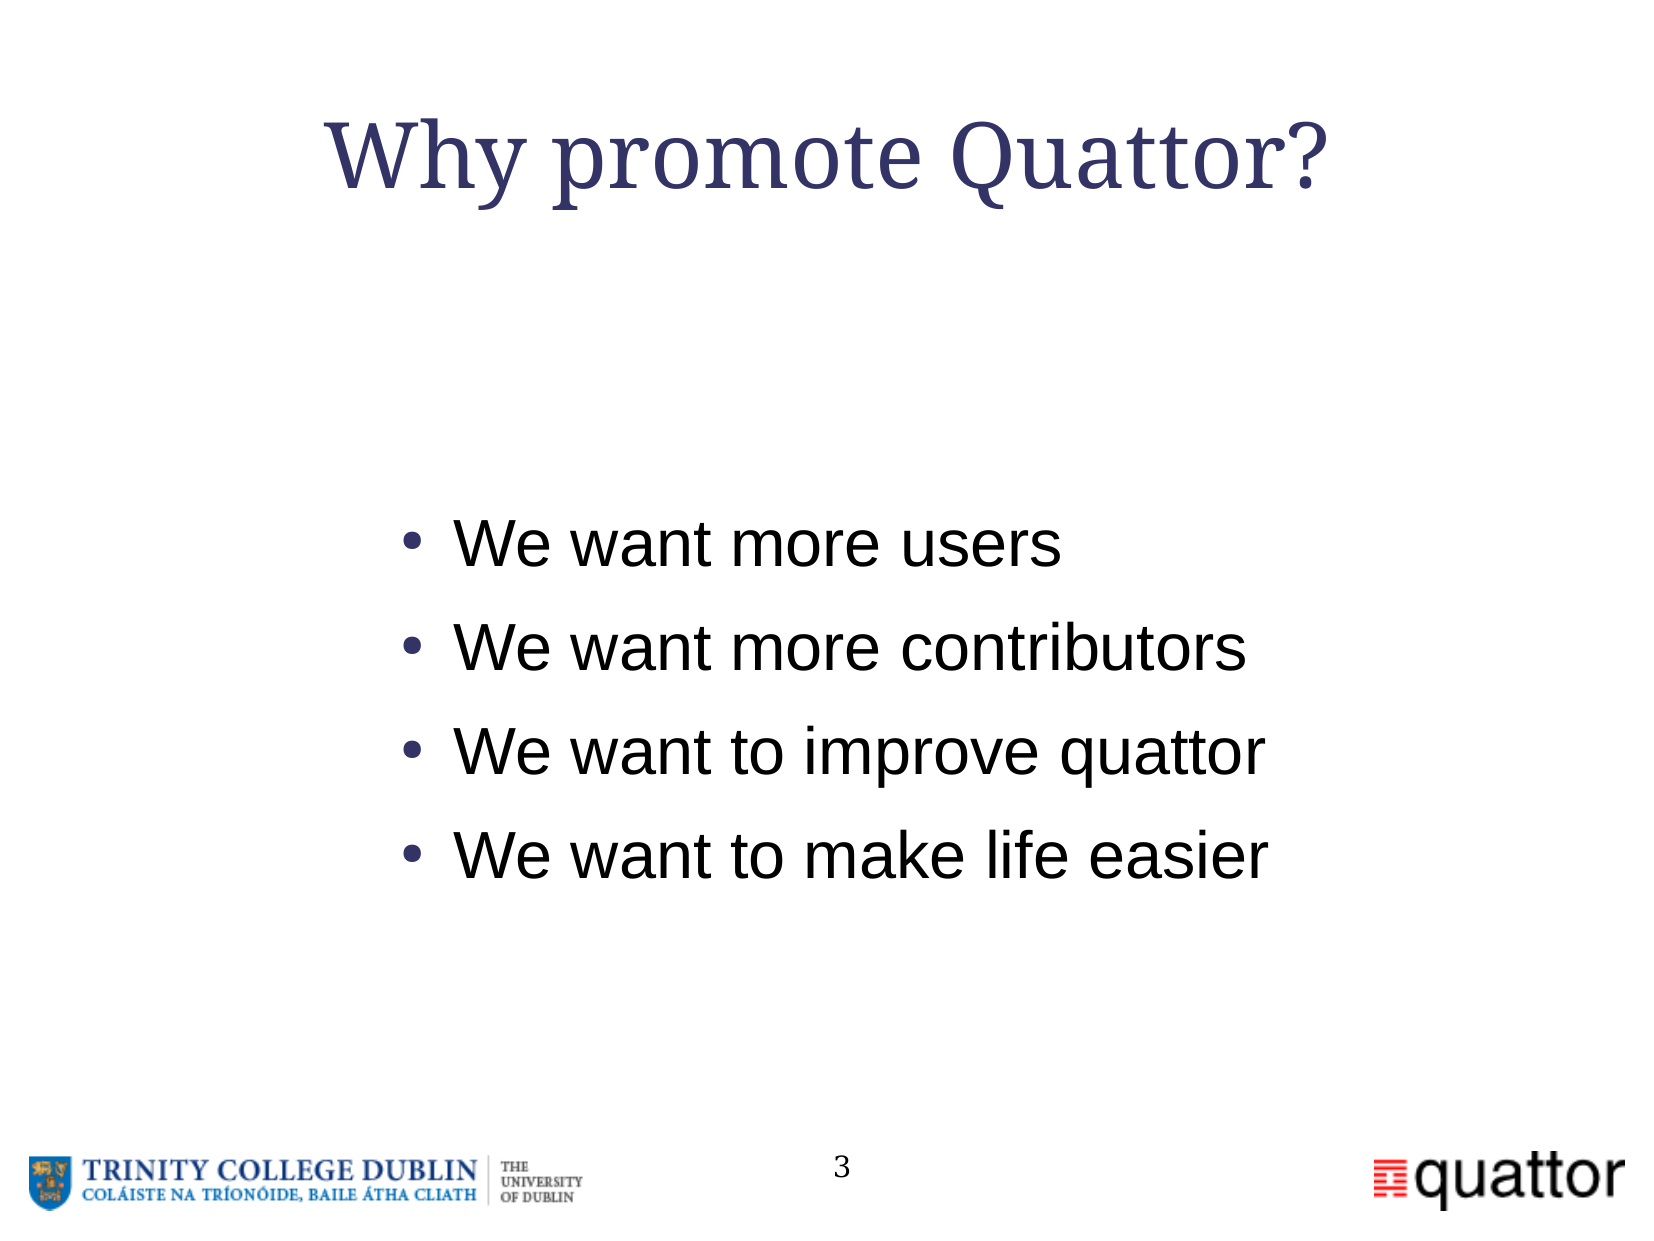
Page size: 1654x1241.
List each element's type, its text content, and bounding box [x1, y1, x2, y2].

title Why promote Quattor? [82, 49, 1571, 257]
picture [1374, 1151, 1625, 1211]
list We want more users We want more contributors We want to improve quattor We want to make life easier [82, 290, 1571, 1109]
picture [29, 1155, 588, 1211]
